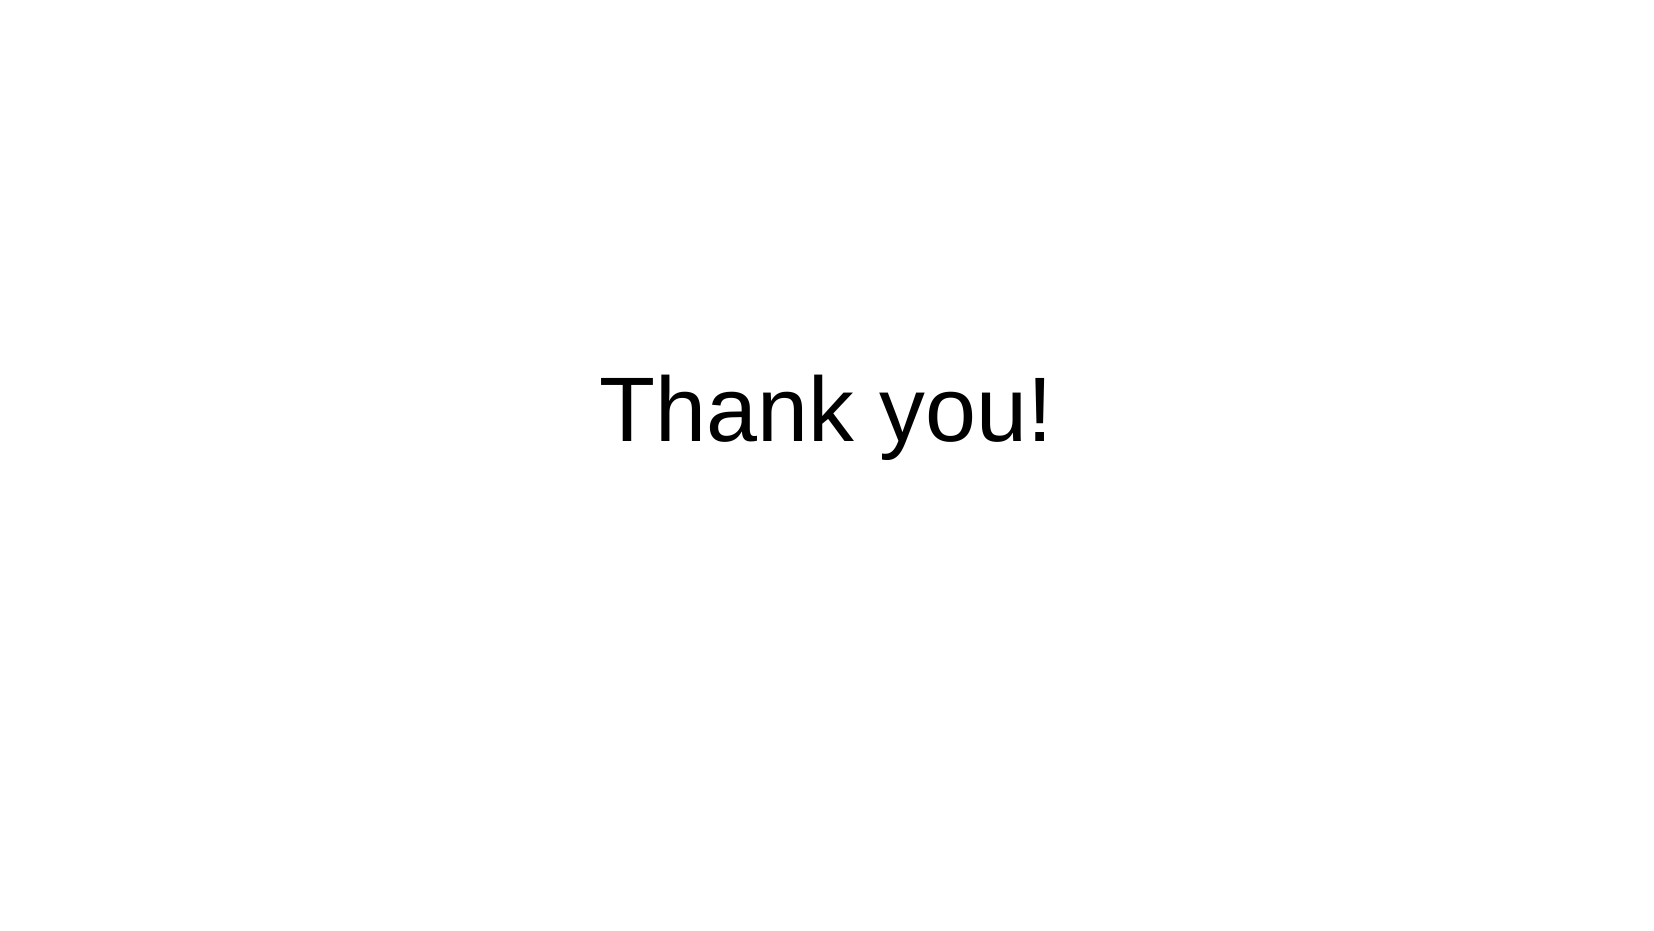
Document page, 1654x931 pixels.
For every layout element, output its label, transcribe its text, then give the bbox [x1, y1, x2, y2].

title Thank you! [82, 332, 1571, 488]
